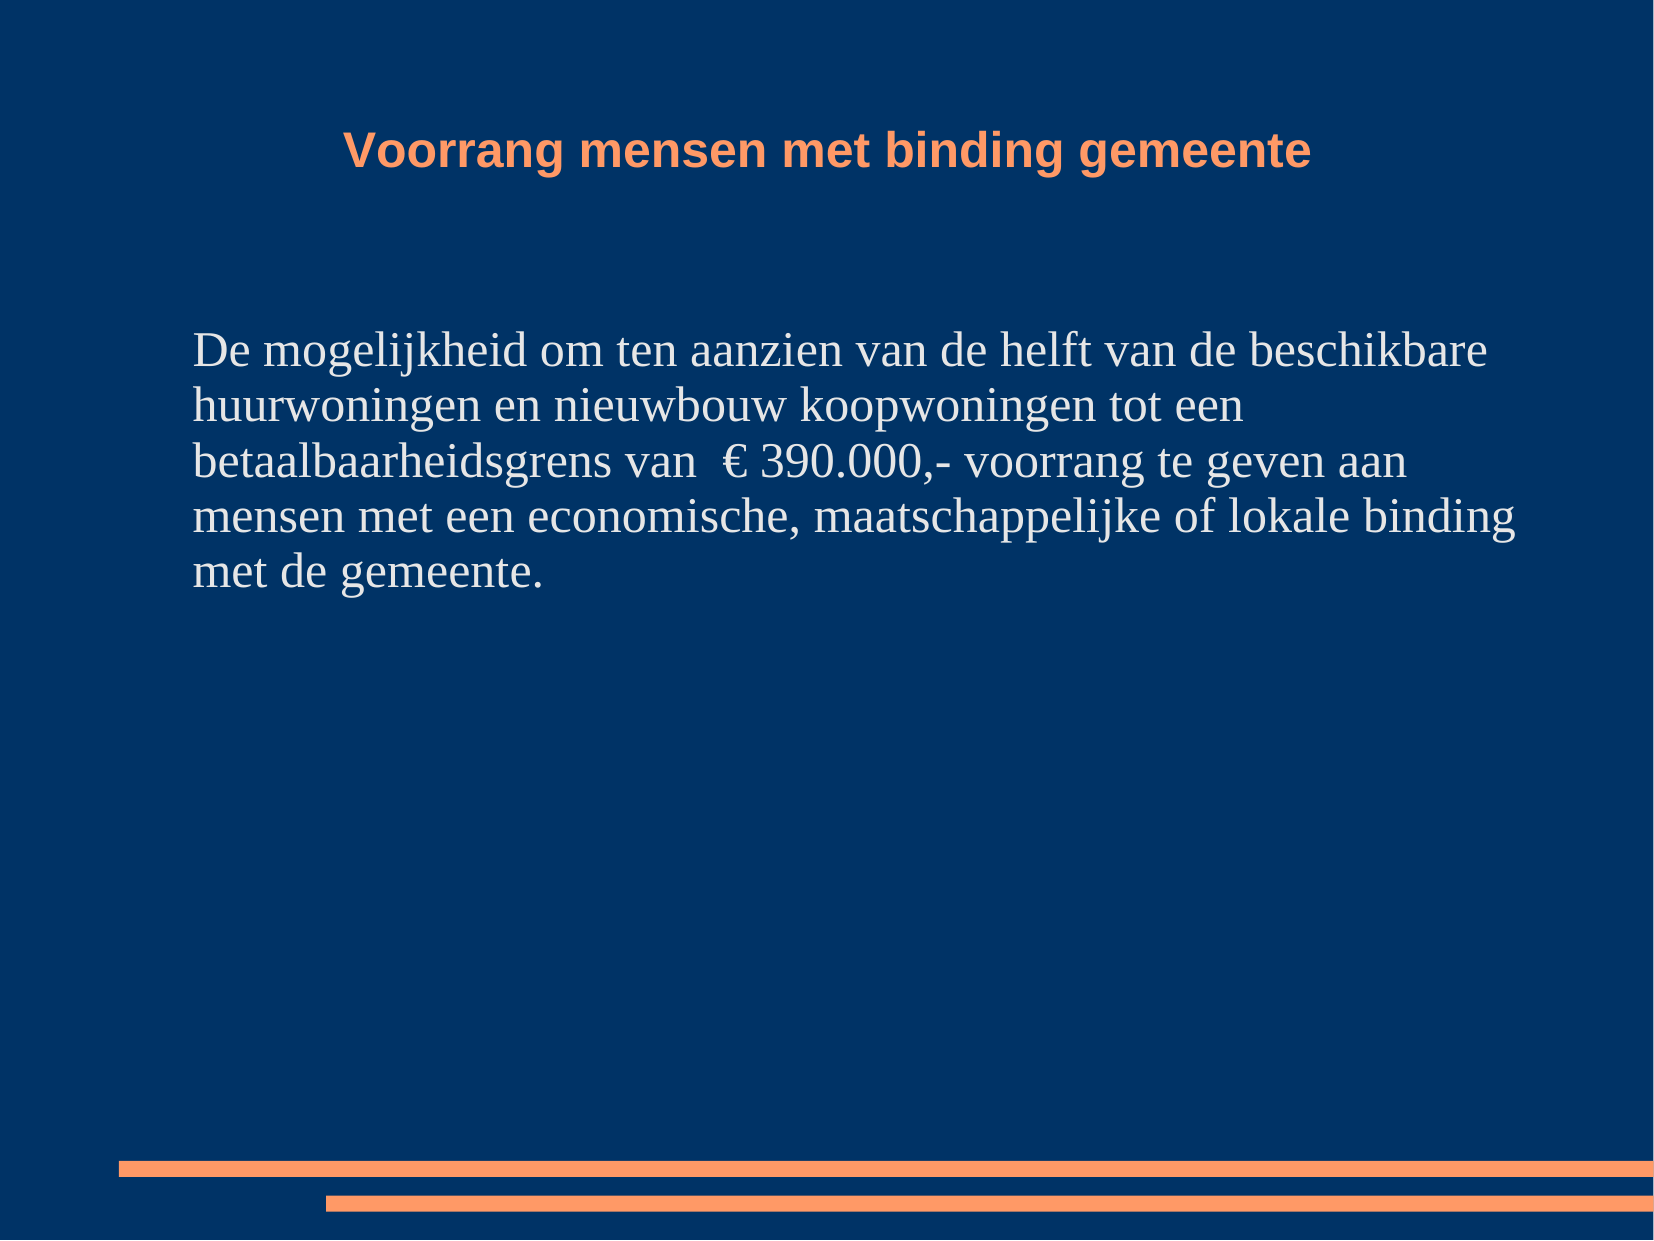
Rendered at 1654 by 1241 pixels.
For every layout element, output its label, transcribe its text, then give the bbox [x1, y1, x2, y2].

title Voorrang mensen met binding gemeente [121, 46, 1534, 254]
list De mogelijkheid om ten aanzien van de helft van de beschikbare huurwoningen en nieuwbouw koopwoningen tot een betaalbaarheidsgrens van € 390.000,- voorrang te geven aan mensen met een economische, maatschappelijke of lokale binding met de gemeente. [121, 322, 1561, 1132]
